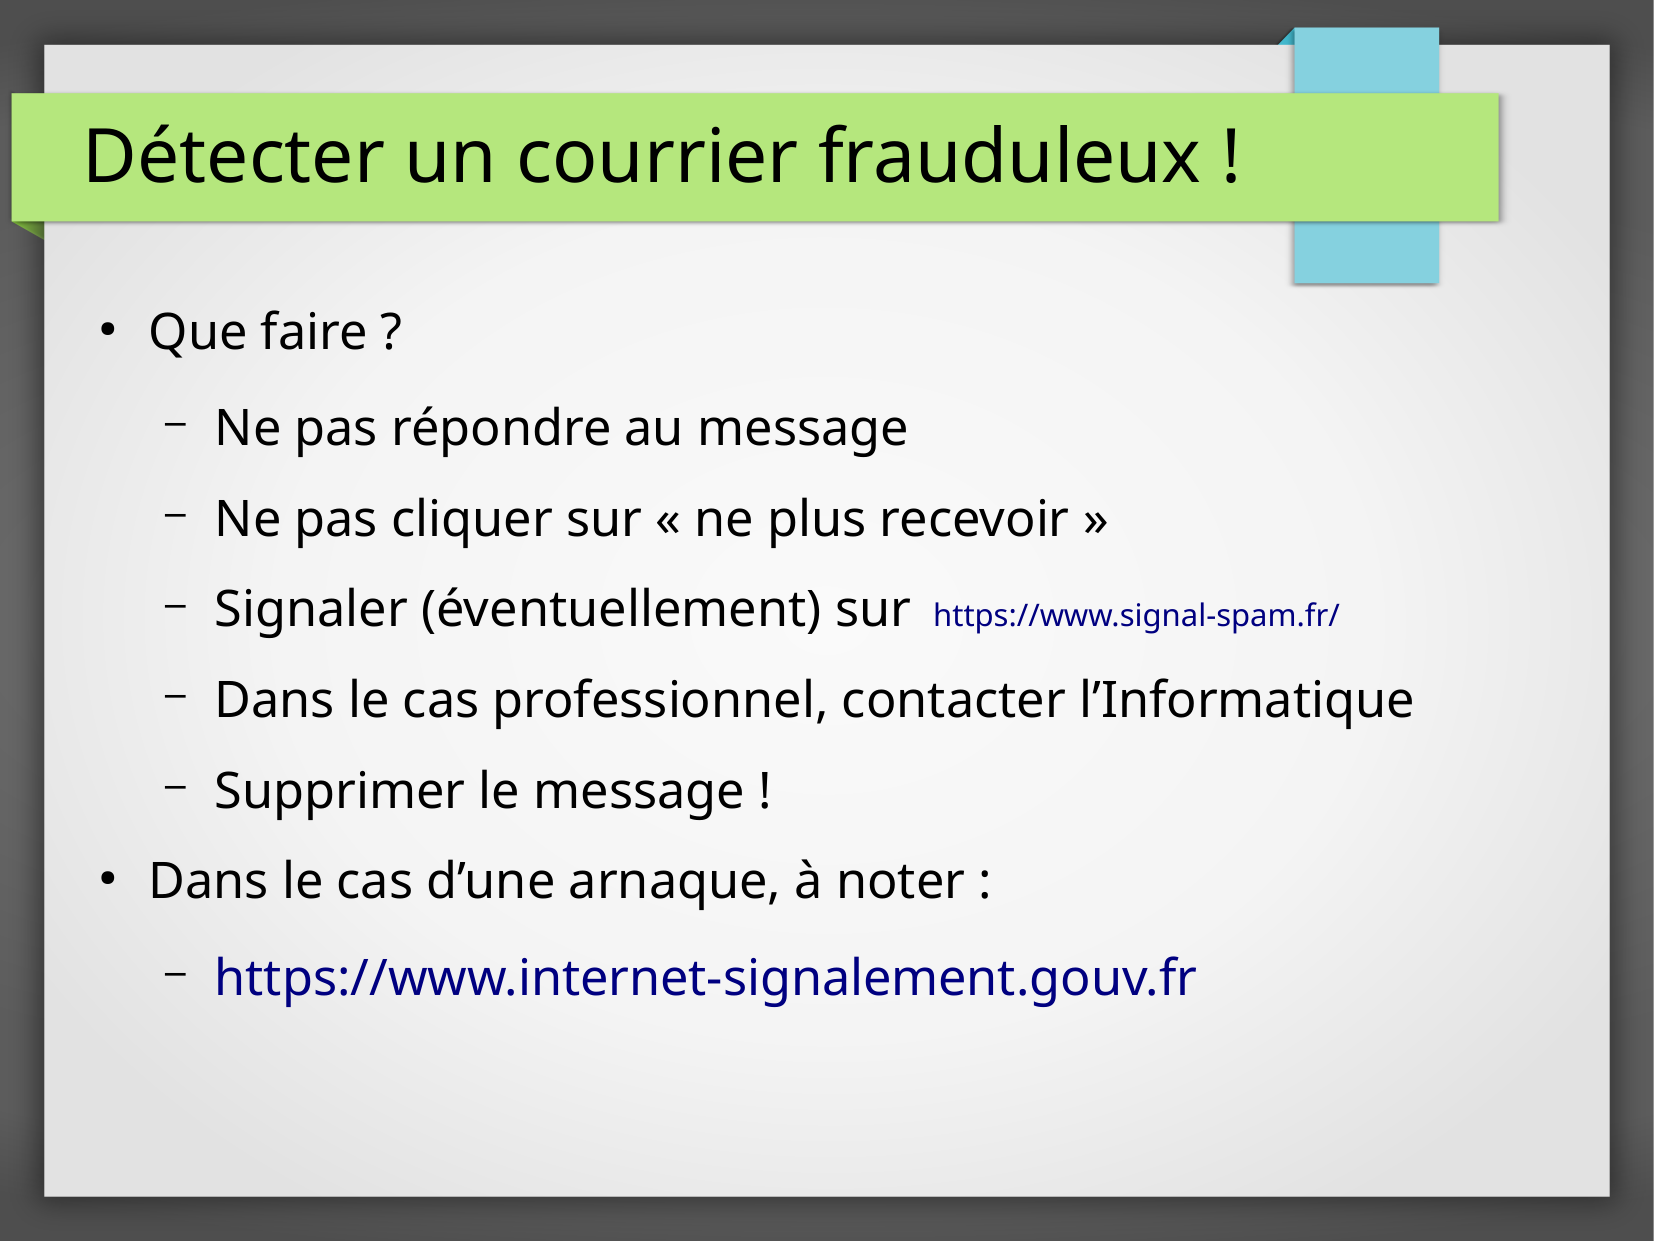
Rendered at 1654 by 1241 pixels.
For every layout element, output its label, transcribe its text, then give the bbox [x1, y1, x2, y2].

picture [0, 0, 1654, 1241]
list Que faire ? Ne pas répondre au message Ne pas cliquer sur « ne plus recevoir » Signaler (éventuellement) sur https://www.signal-spam.fr/ Dans le cas professionnel, contacter l’Informatique Supprimer le message ! Dans le cas d’une arnaque, à noter : https://www.internet-signalement.gouv.fr [82, 295, 1571, 1015]
title Détecter un courrier frauduleux ! [82, 60, 1477, 248]
